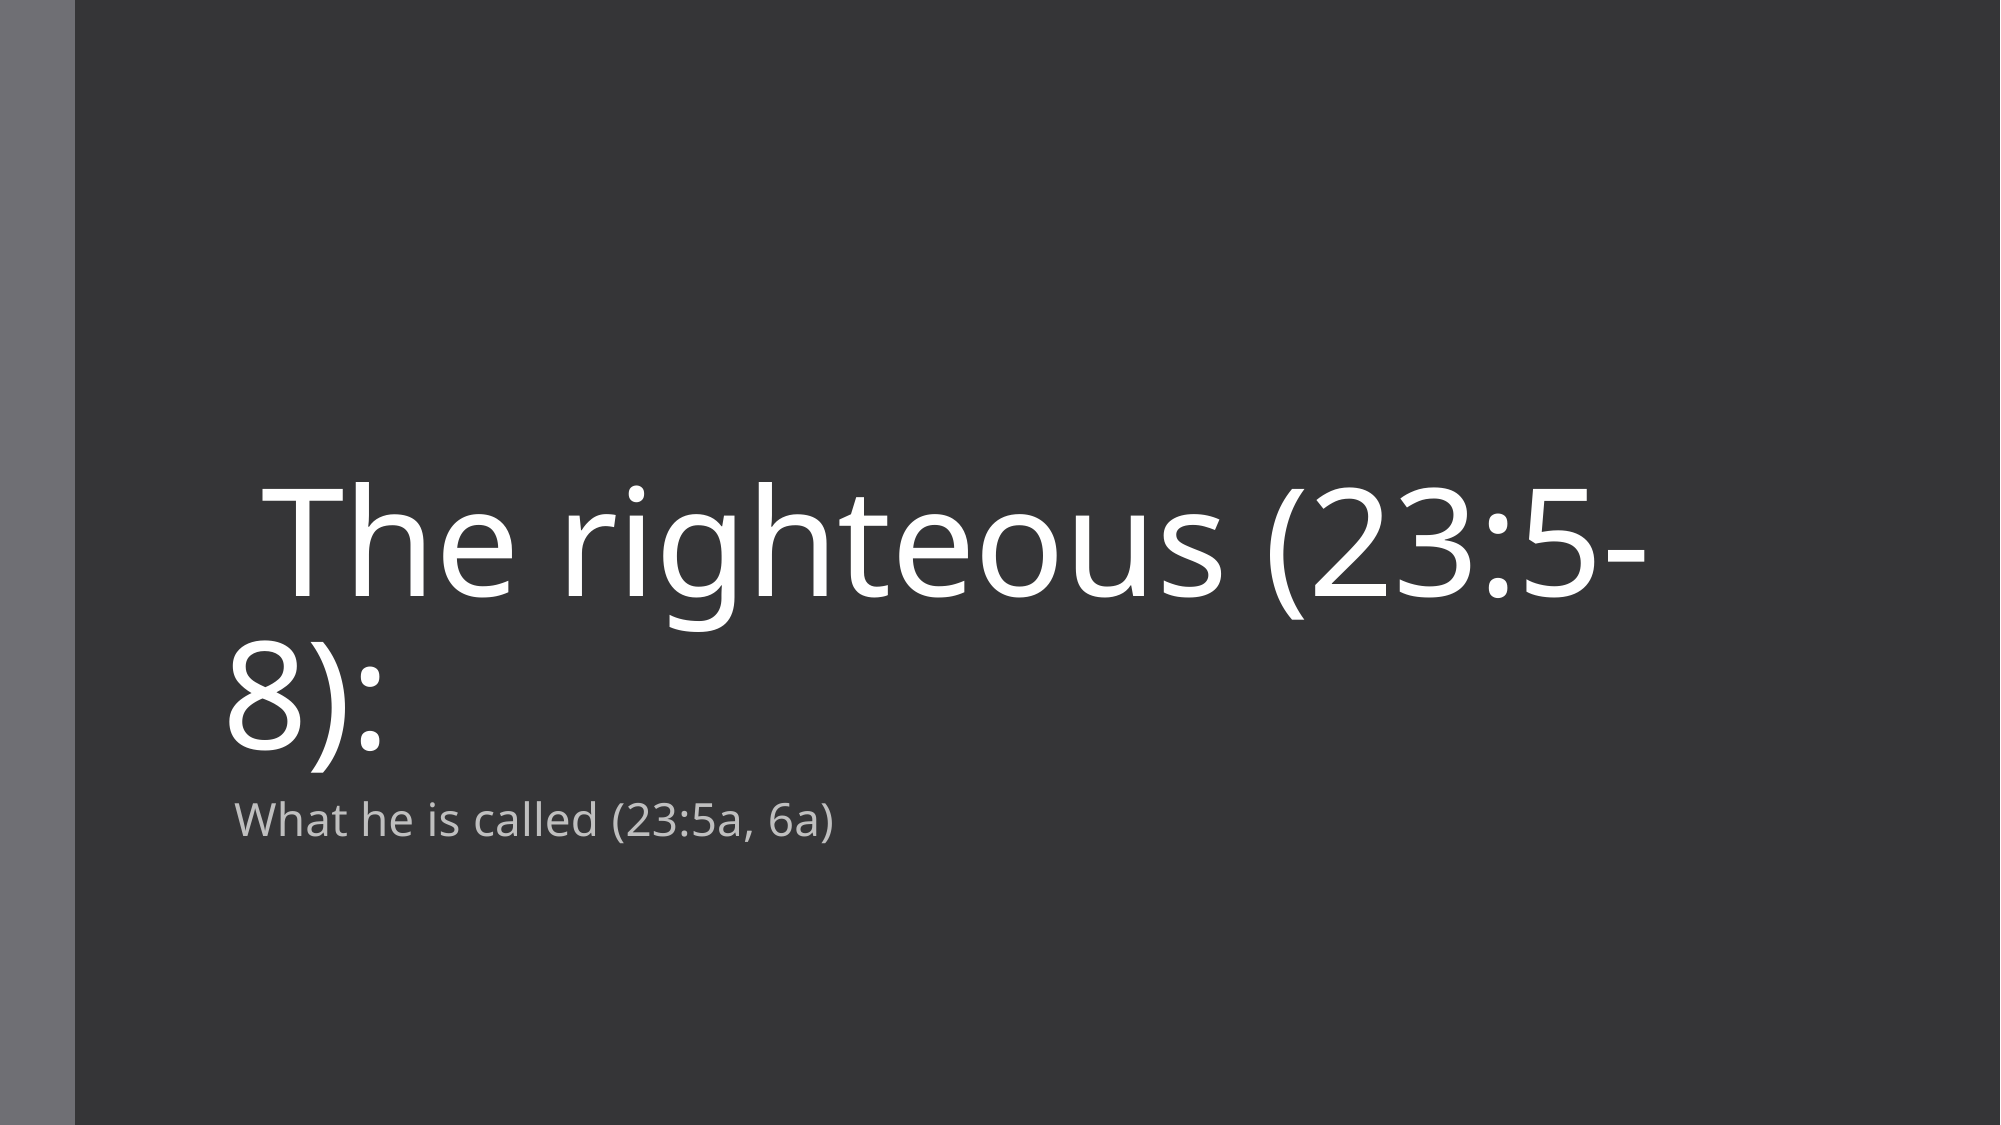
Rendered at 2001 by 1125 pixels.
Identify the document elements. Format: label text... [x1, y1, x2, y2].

title The righteous (23:5-8): [206, 124, 1752, 787]
subtitle What he is called (23:5a, 6a) [206, 787, 1752, 1066]
